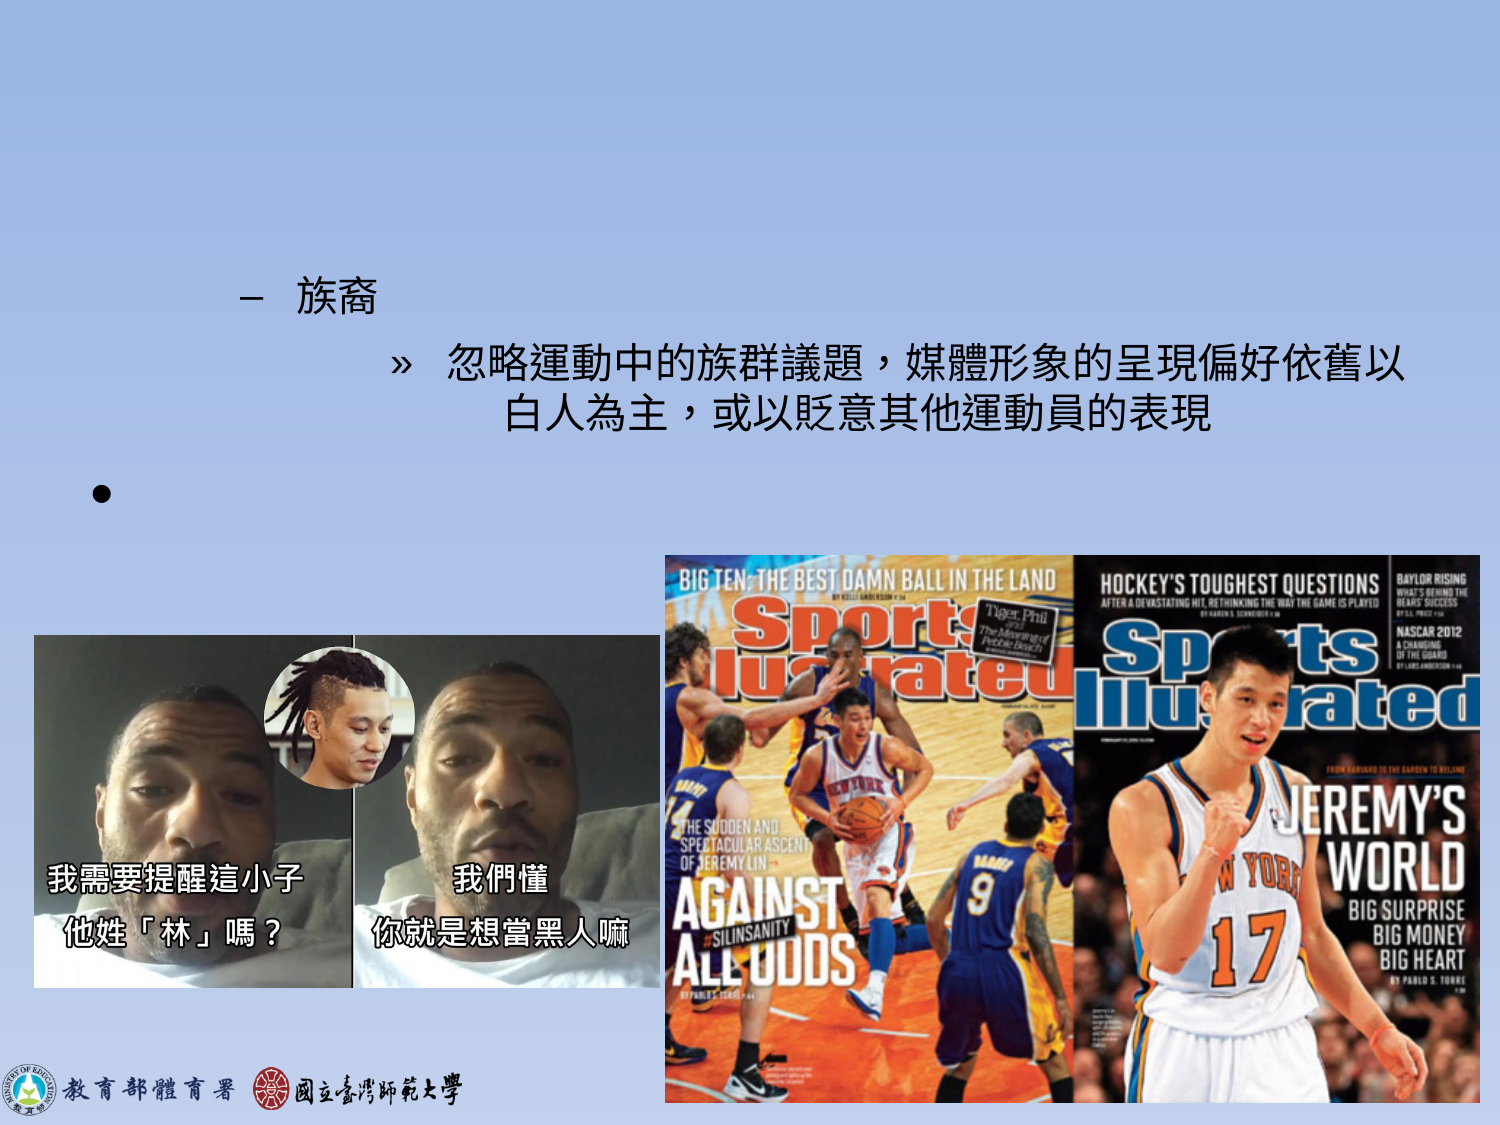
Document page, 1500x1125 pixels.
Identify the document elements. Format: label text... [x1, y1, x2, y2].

list 族裔 忽略運動中的族群議題，媒體形象的呈現偏好依舊以白人為主，或以貶意其他運動員的表現 [75, 262, 1426, 1005]
picture [665, 556, 1480, 1103]
picture [34, 635, 660, 988]
